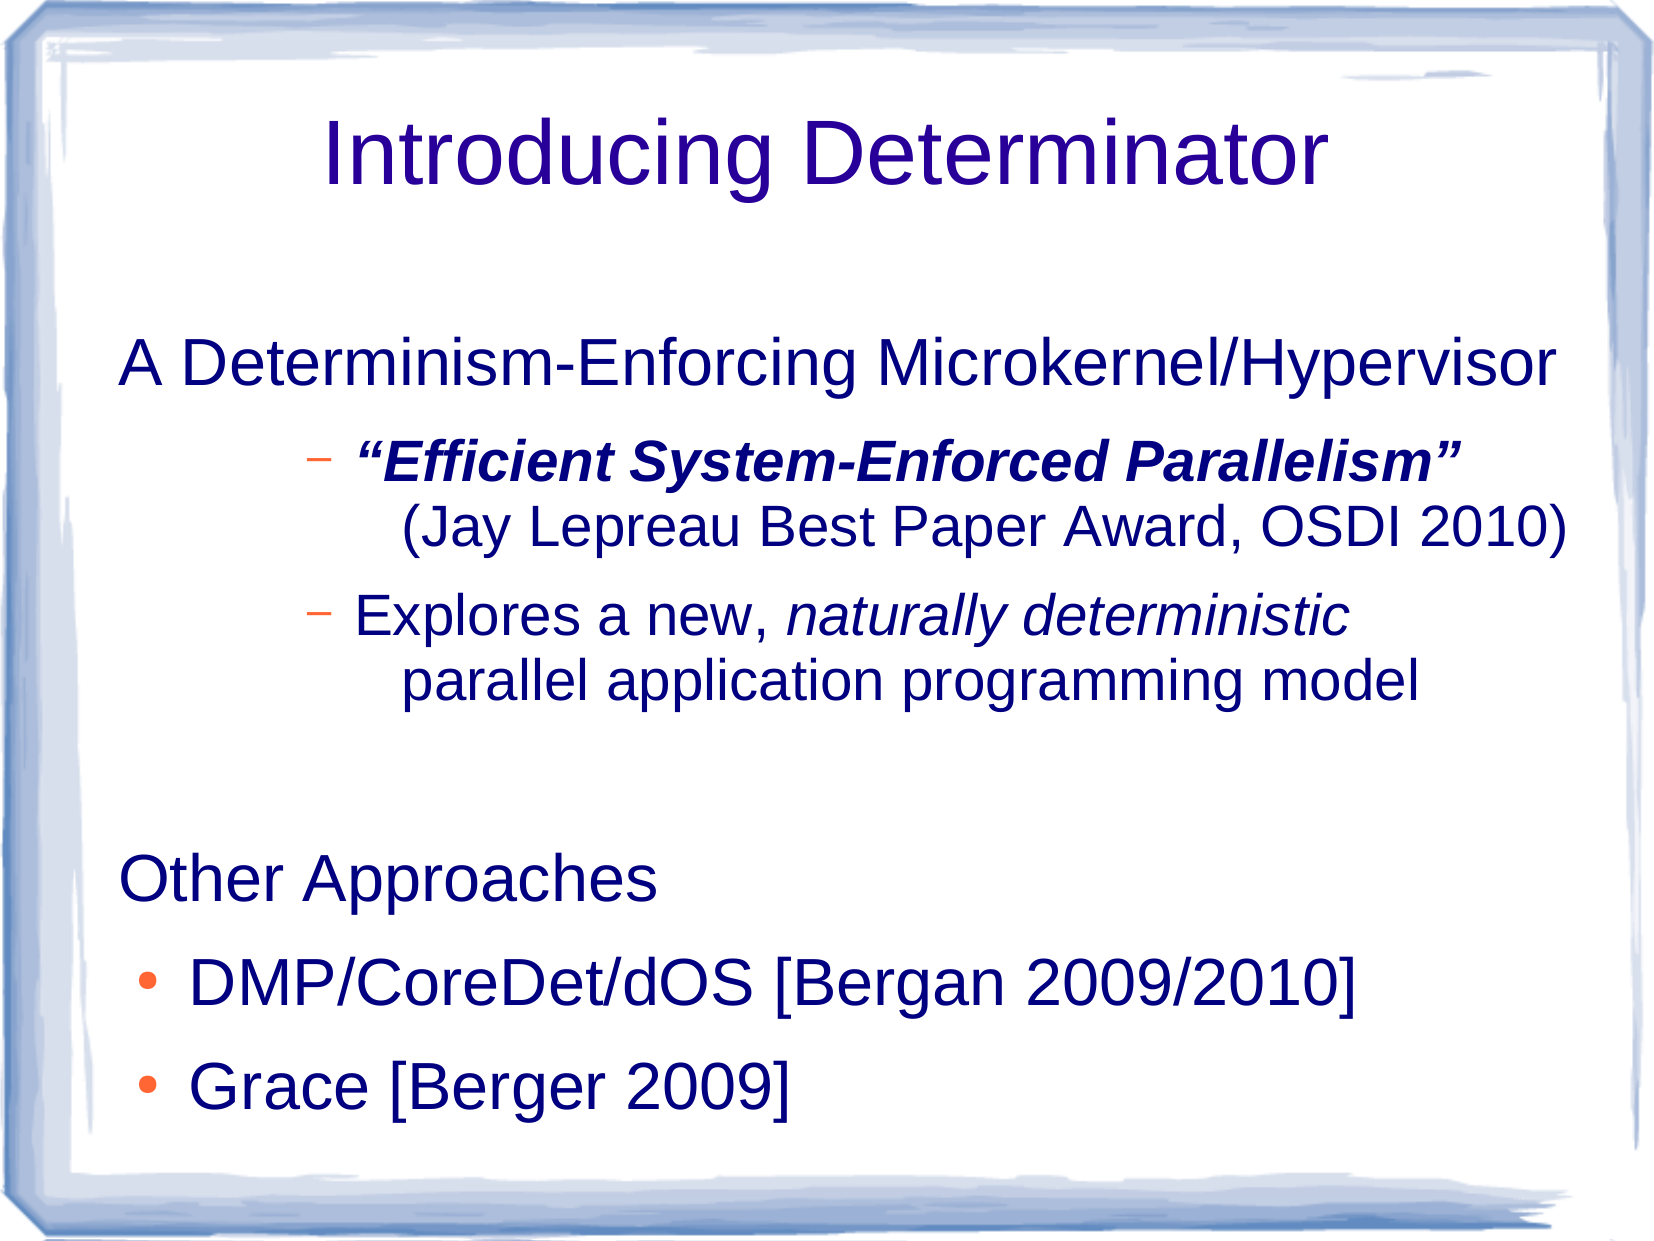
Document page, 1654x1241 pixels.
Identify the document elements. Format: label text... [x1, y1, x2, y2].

title Introducing Determinator [82, 56, 1571, 250]
list A Determinism-Enforcing Microkernel/Hypervisor “Efficient System-Enforced Parallelism” (Jay Lepreau Best Paper Award, OSDI 2010) Explores a new, naturally deterministic parallel application programming model Other Approaches DMP/CoreDet/dOS [Bergan 2009/2010] Grace [Berger 2009] [118, 324, 1571, 1123]
picture [0, 0, 1654, 1241]
